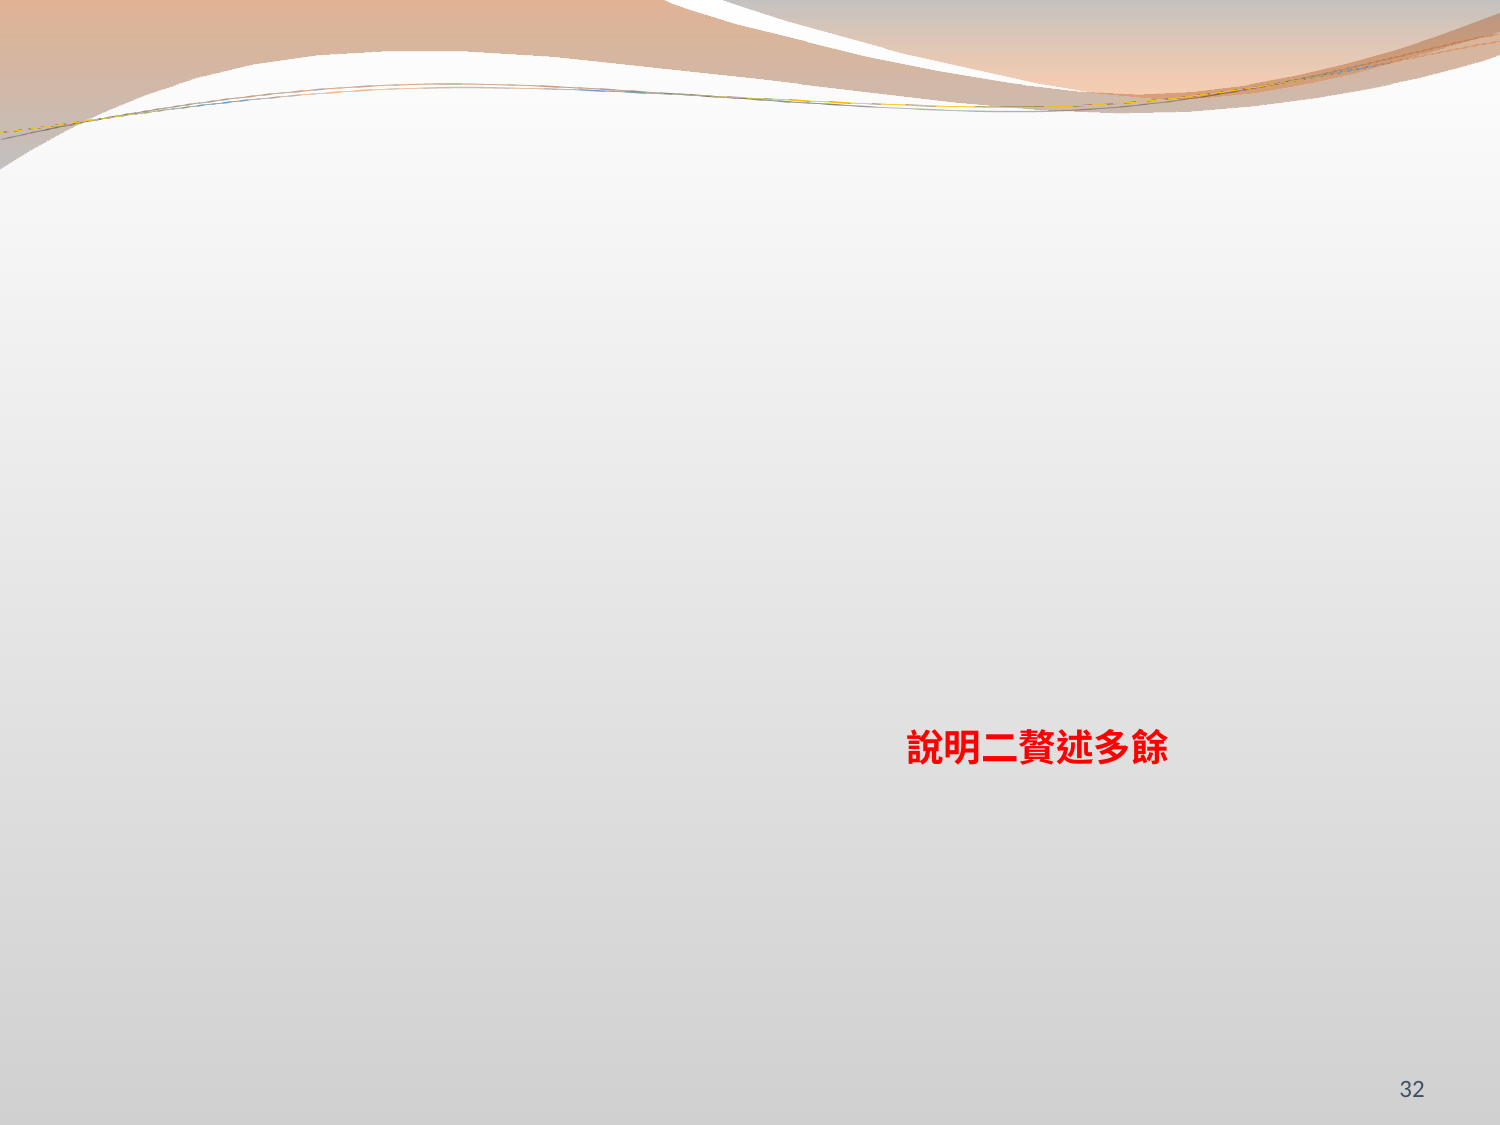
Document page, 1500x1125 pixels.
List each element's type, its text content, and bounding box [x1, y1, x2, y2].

picture [0, 33, 1500, 1125]
text_box 說明二贅述多餘 [891, 716, 1199, 777]
